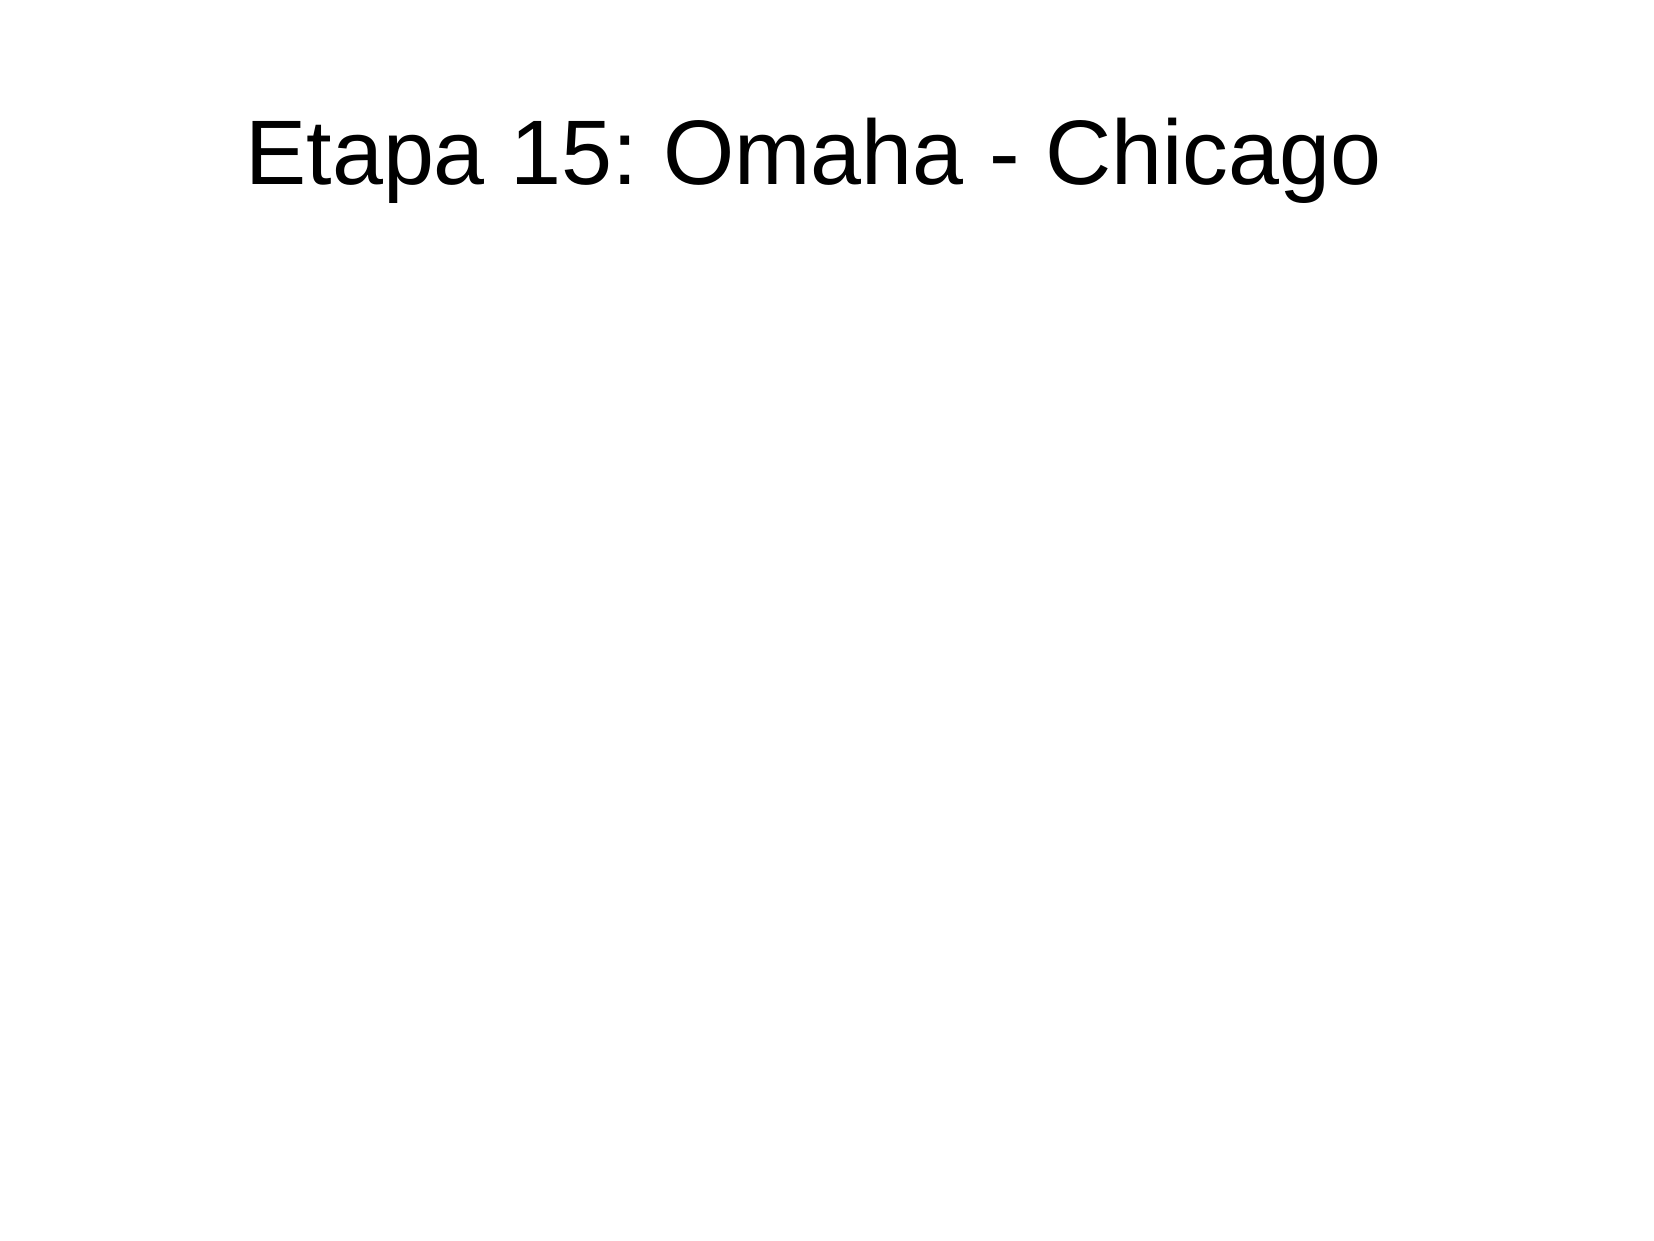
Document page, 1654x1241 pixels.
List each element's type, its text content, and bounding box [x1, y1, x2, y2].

title Etapa 15: Omaha - Chicago [82, 49, 1571, 257]
